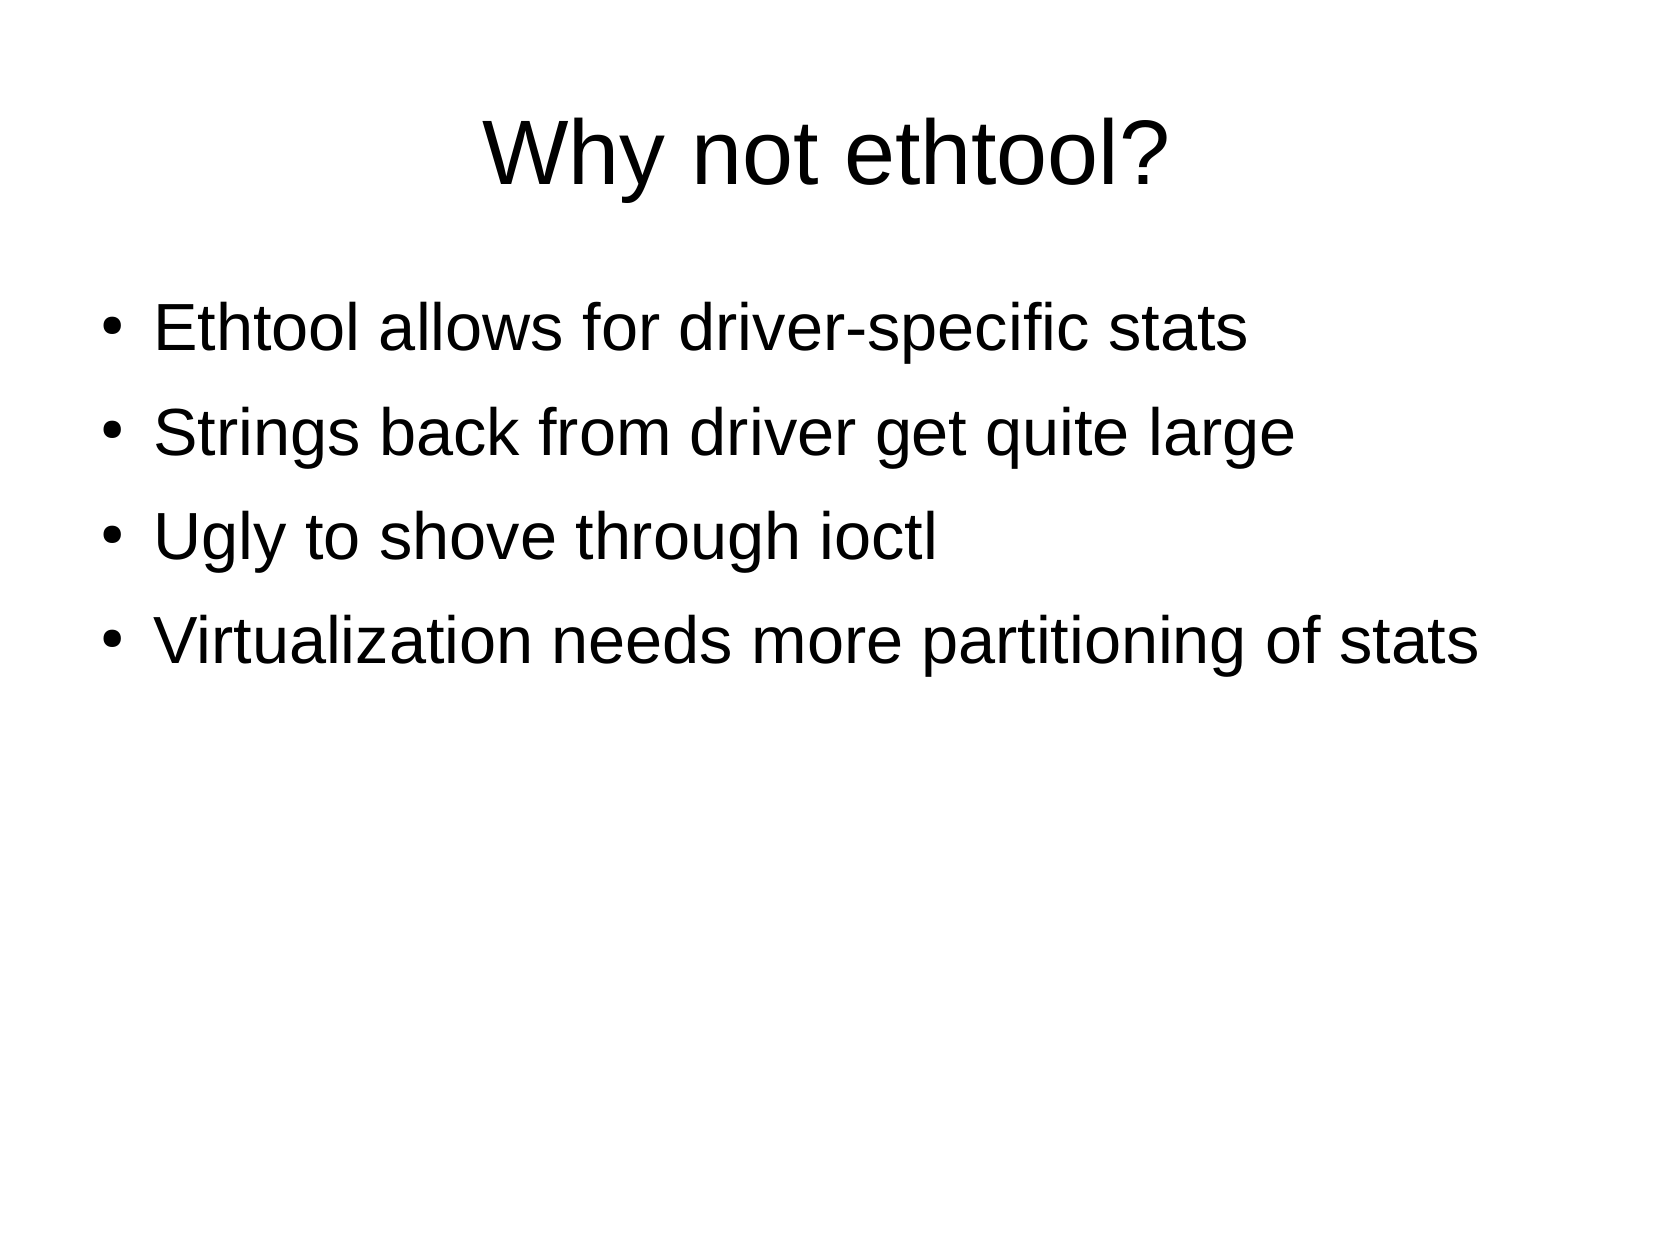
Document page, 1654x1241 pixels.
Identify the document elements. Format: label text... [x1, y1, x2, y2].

title Why not ethtool? [82, 49, 1571, 257]
list Ethtool allows for driver-specific stats Strings back from driver get quite large Ugly to shove through ioctl Virtualization needs more partitioning of stats [82, 290, 1571, 1109]
